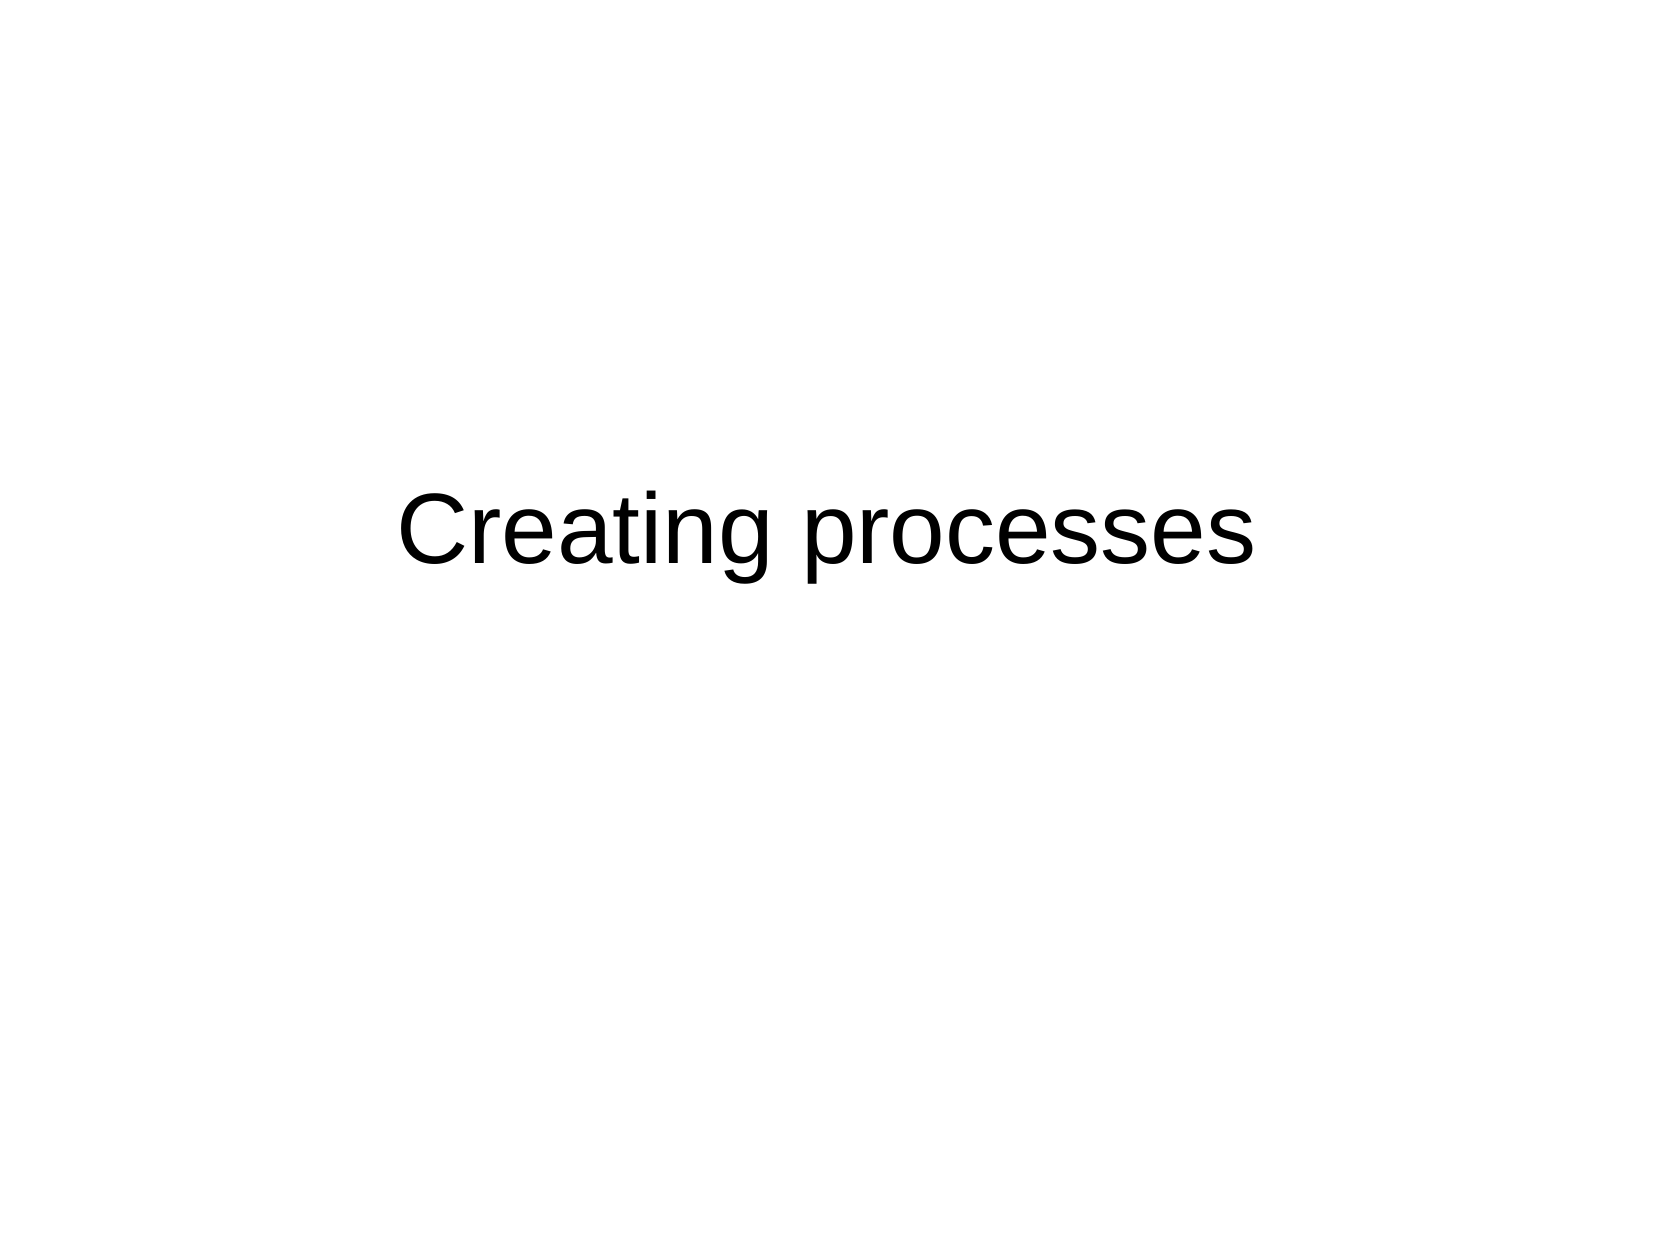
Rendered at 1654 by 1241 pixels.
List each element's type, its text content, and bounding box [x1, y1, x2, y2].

subtitle Creating processes [82, 49, 1571, 1010]
